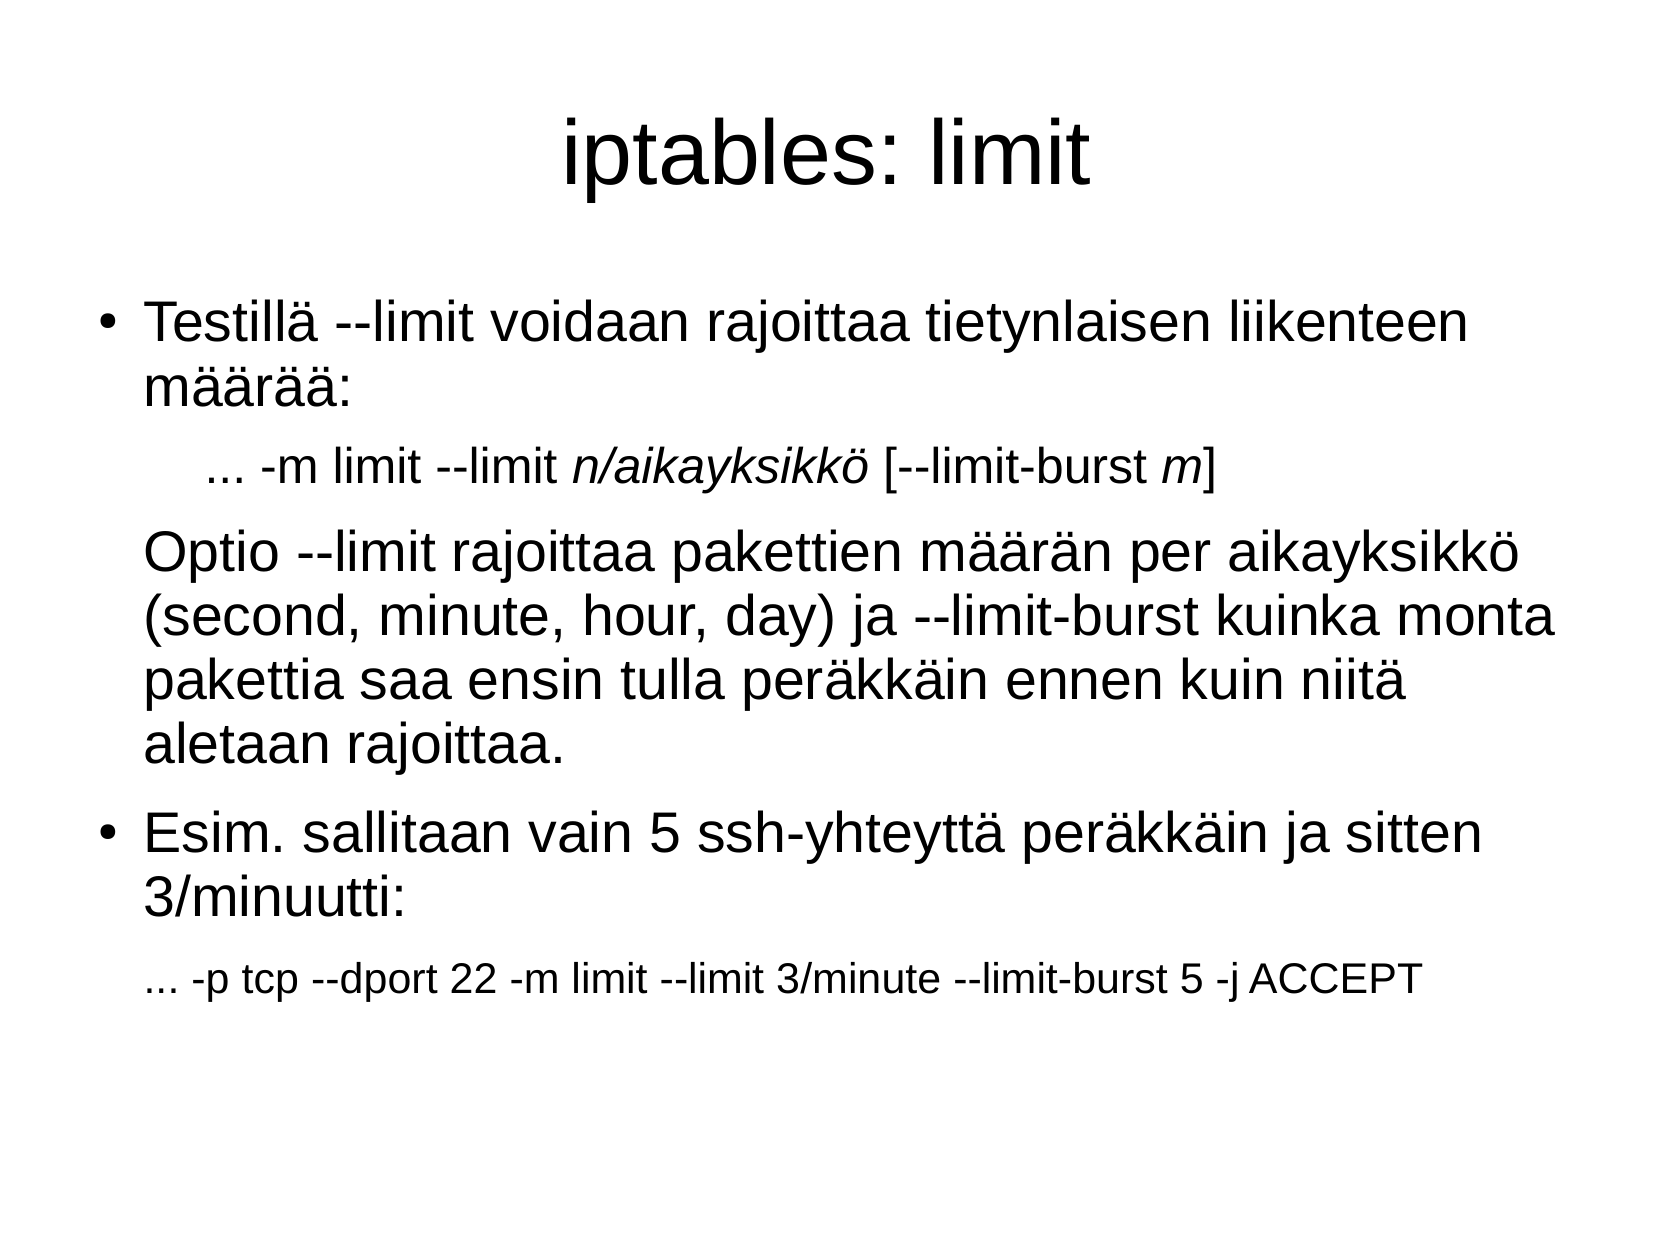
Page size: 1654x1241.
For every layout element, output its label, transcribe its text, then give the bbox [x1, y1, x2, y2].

list Testillä --limit voidaan rajoittaa tietynlaisen liikenteen määrää: ... -m limit --limit n/aikayksikkö [--limit-burst m] Optio --limit rajoittaa pakettien määrän per aikayksikkö (second, minute, hour, day) ja --limit-burst kuinka monta pakettia saa ensin tulla peräkkäin ennen kuin niitä aletaan rajoittaa. Esim. sallitaan vain 5 ssh-yhteyttä peräkkäin ja sitten 3/minuutti: ... -p tcp --dport 22 -m limit --limit 3/minute --limit-burst 5 -j ACCEPT [82, 290, 1571, 1010]
title iptables: limit [82, 49, 1571, 257]
